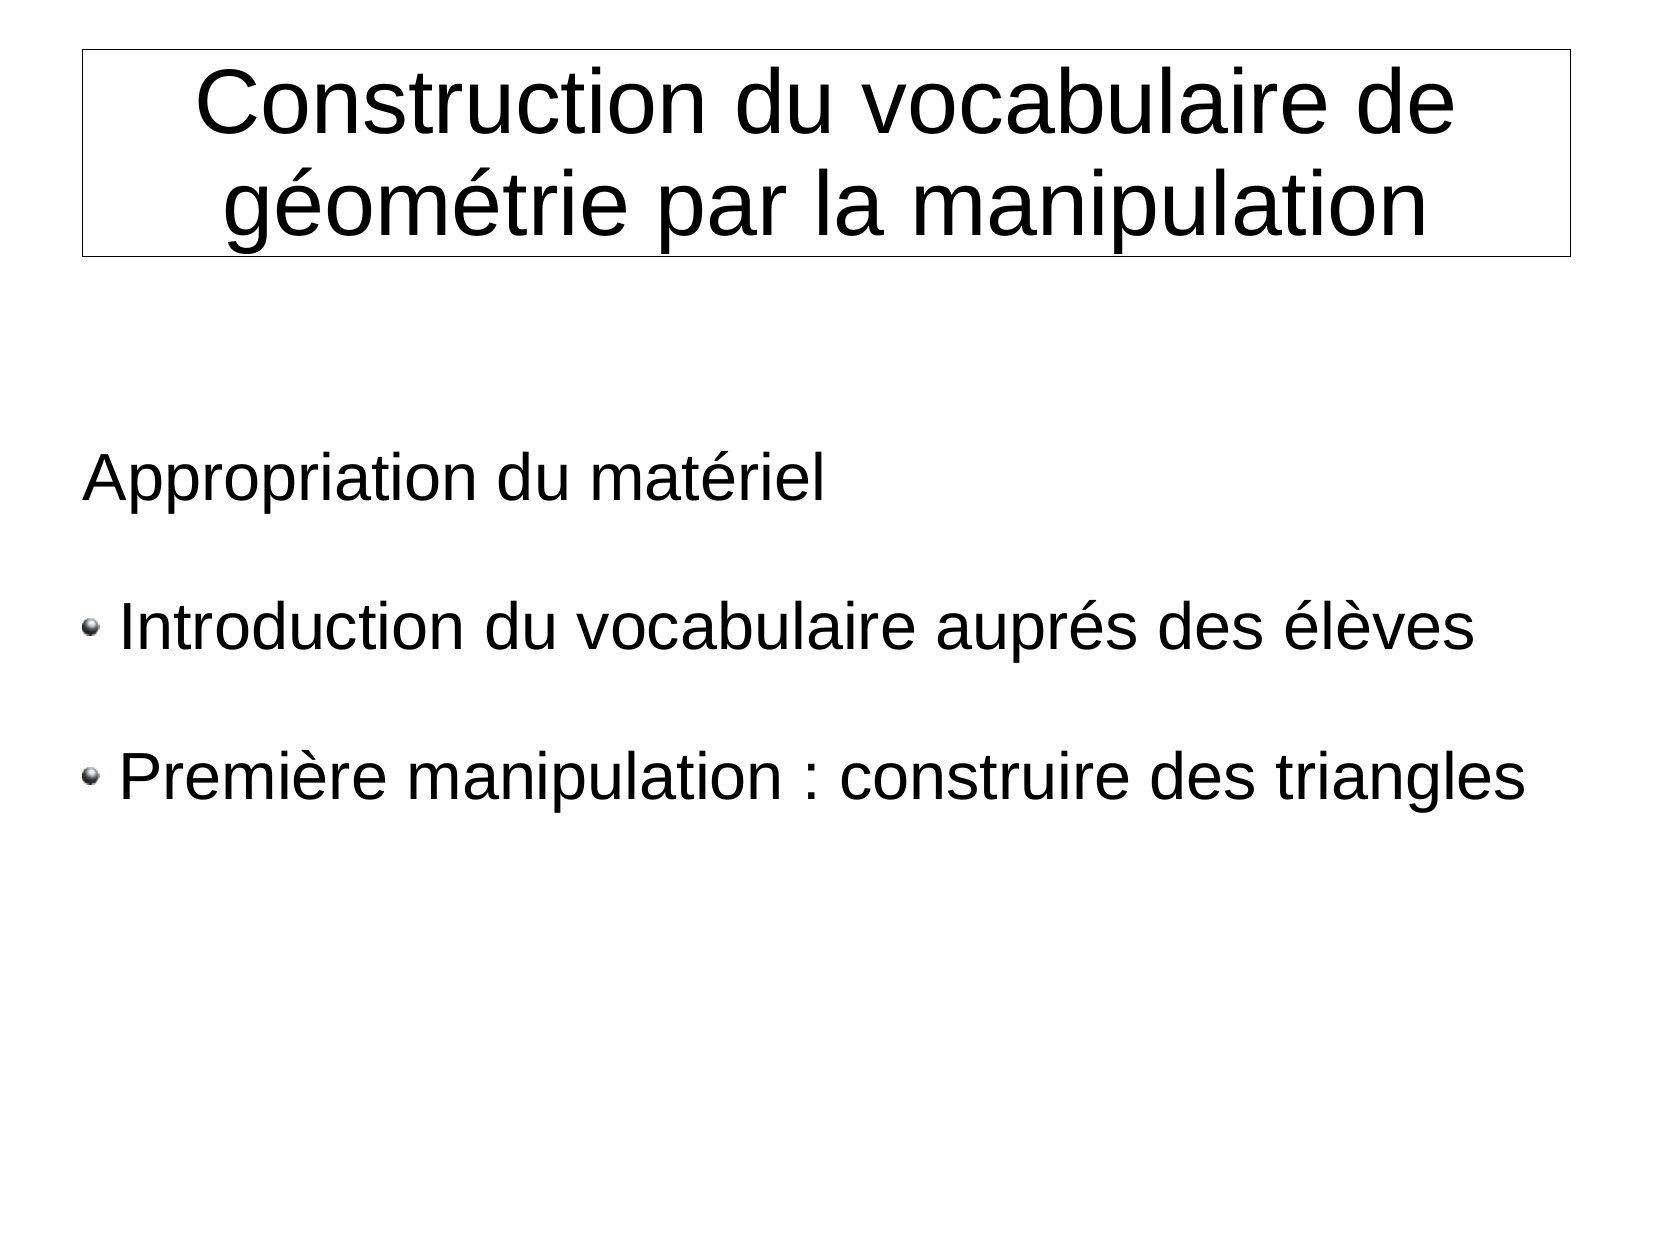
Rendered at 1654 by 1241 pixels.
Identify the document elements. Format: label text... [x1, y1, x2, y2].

subtitle Appropriation du matériel Introduction du vocabulaire auprés des élèves Première manipulation : construire des triangles [82, 290, 1571, 1109]
title Construction du vocabulaire de géométrie par la manipulation [82, 49, 1571, 257]
